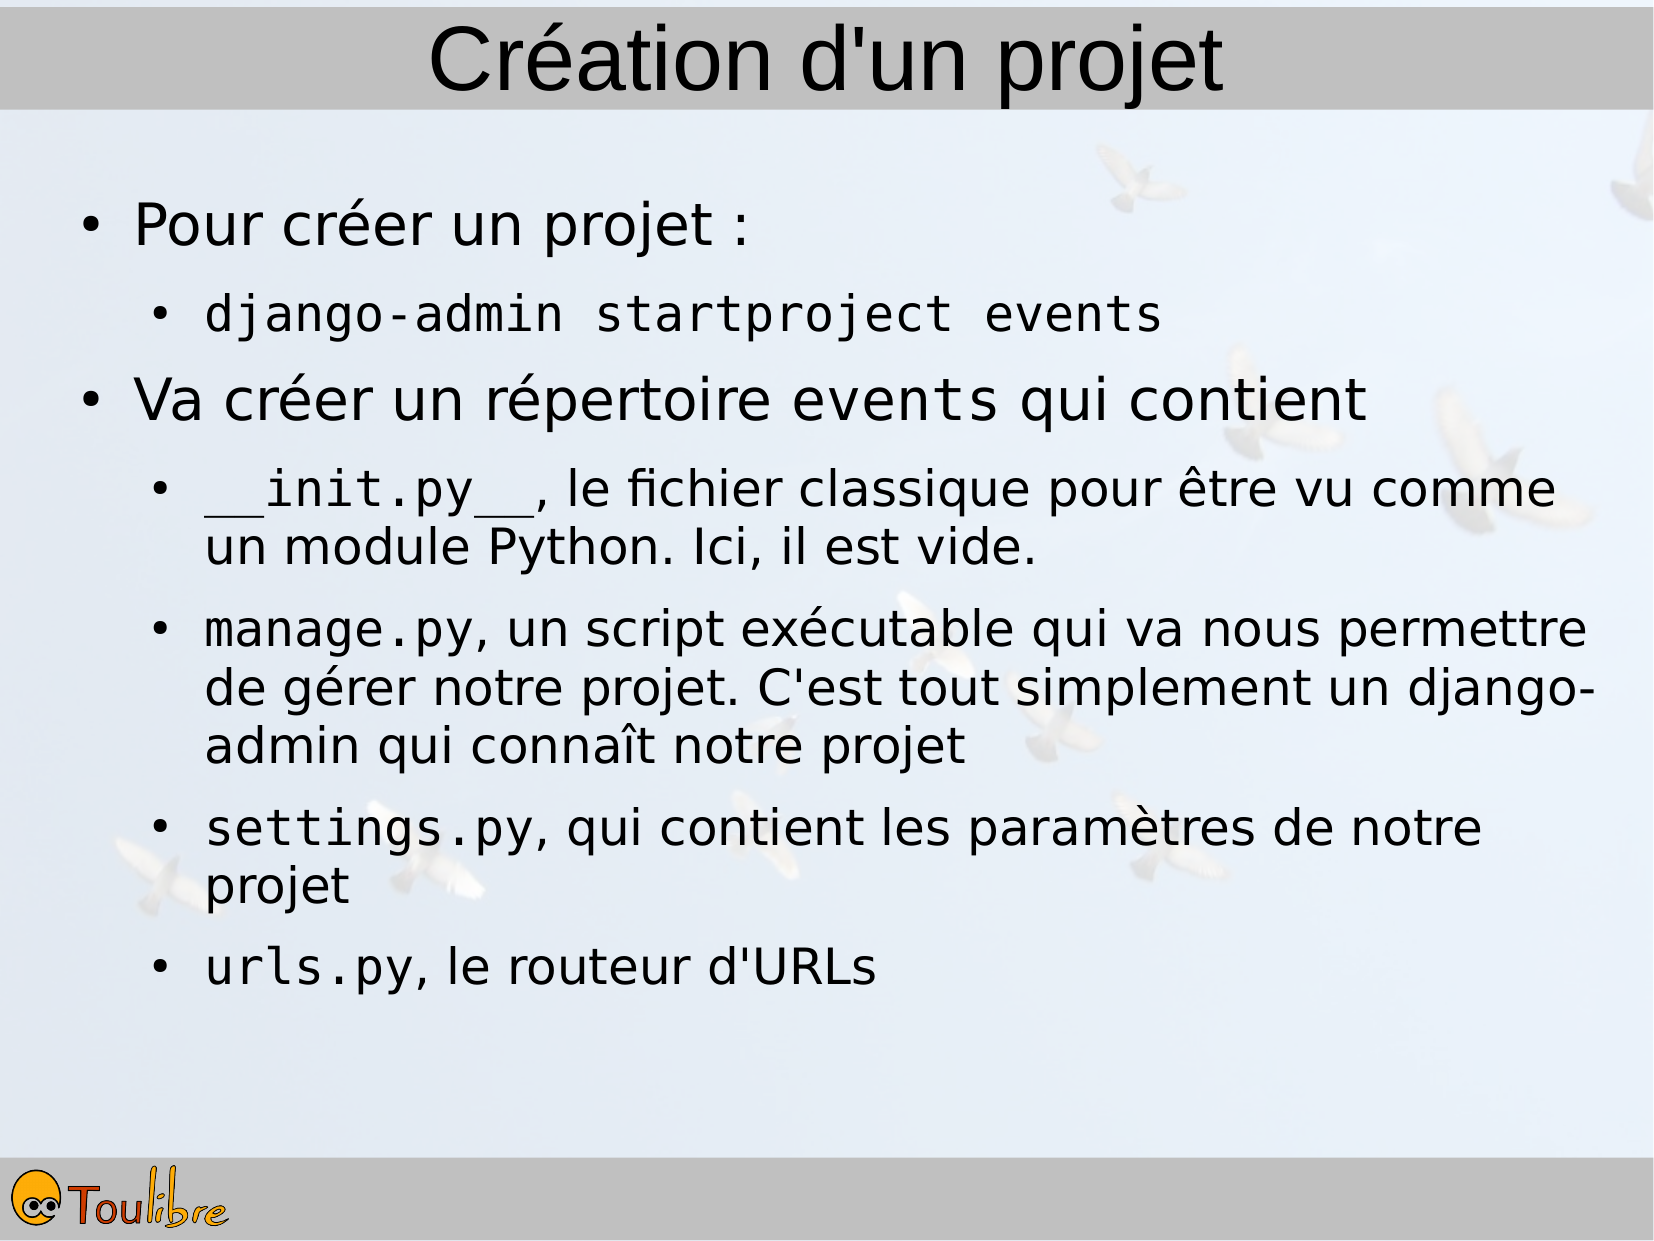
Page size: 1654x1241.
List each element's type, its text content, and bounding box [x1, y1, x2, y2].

title Création d'un projet [0, 7, 1654, 110]
picture [11, 1165, 229, 1228]
list Pour créer un projet : django-admin startproject events Va créer un répertoire events qui contient __init.py__, le fichier classique pour être vu comme un module Python. Ici, il est vide. manage.py, un script exécutable qui va nous permettre de gérer notre projet. C'est tout simplement un django-admin qui connaît notre projet settings.py, qui contient les paramètres de notre projet urls.py, le routeur d'URLs [62, 191, 1621, 1064]
